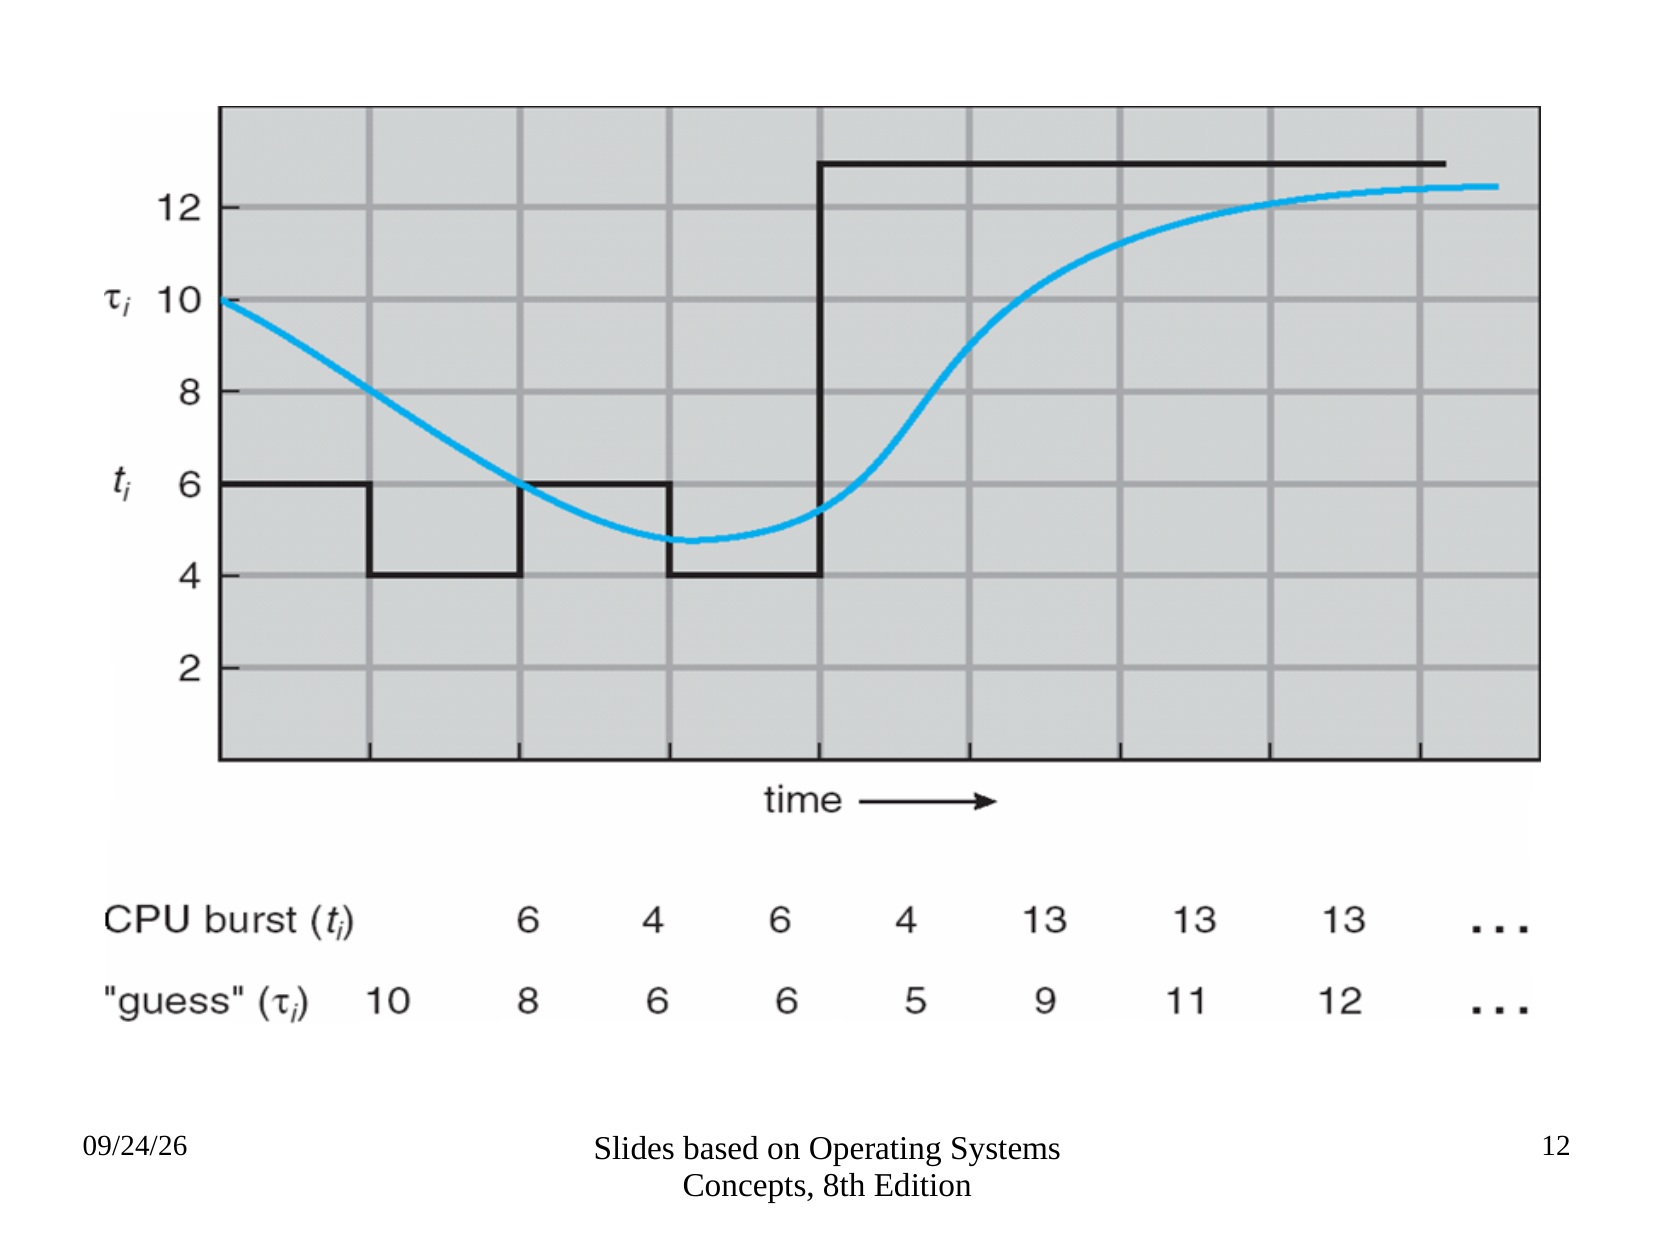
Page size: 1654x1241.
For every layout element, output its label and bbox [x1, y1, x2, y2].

picture [104, 106, 1541, 1028]
